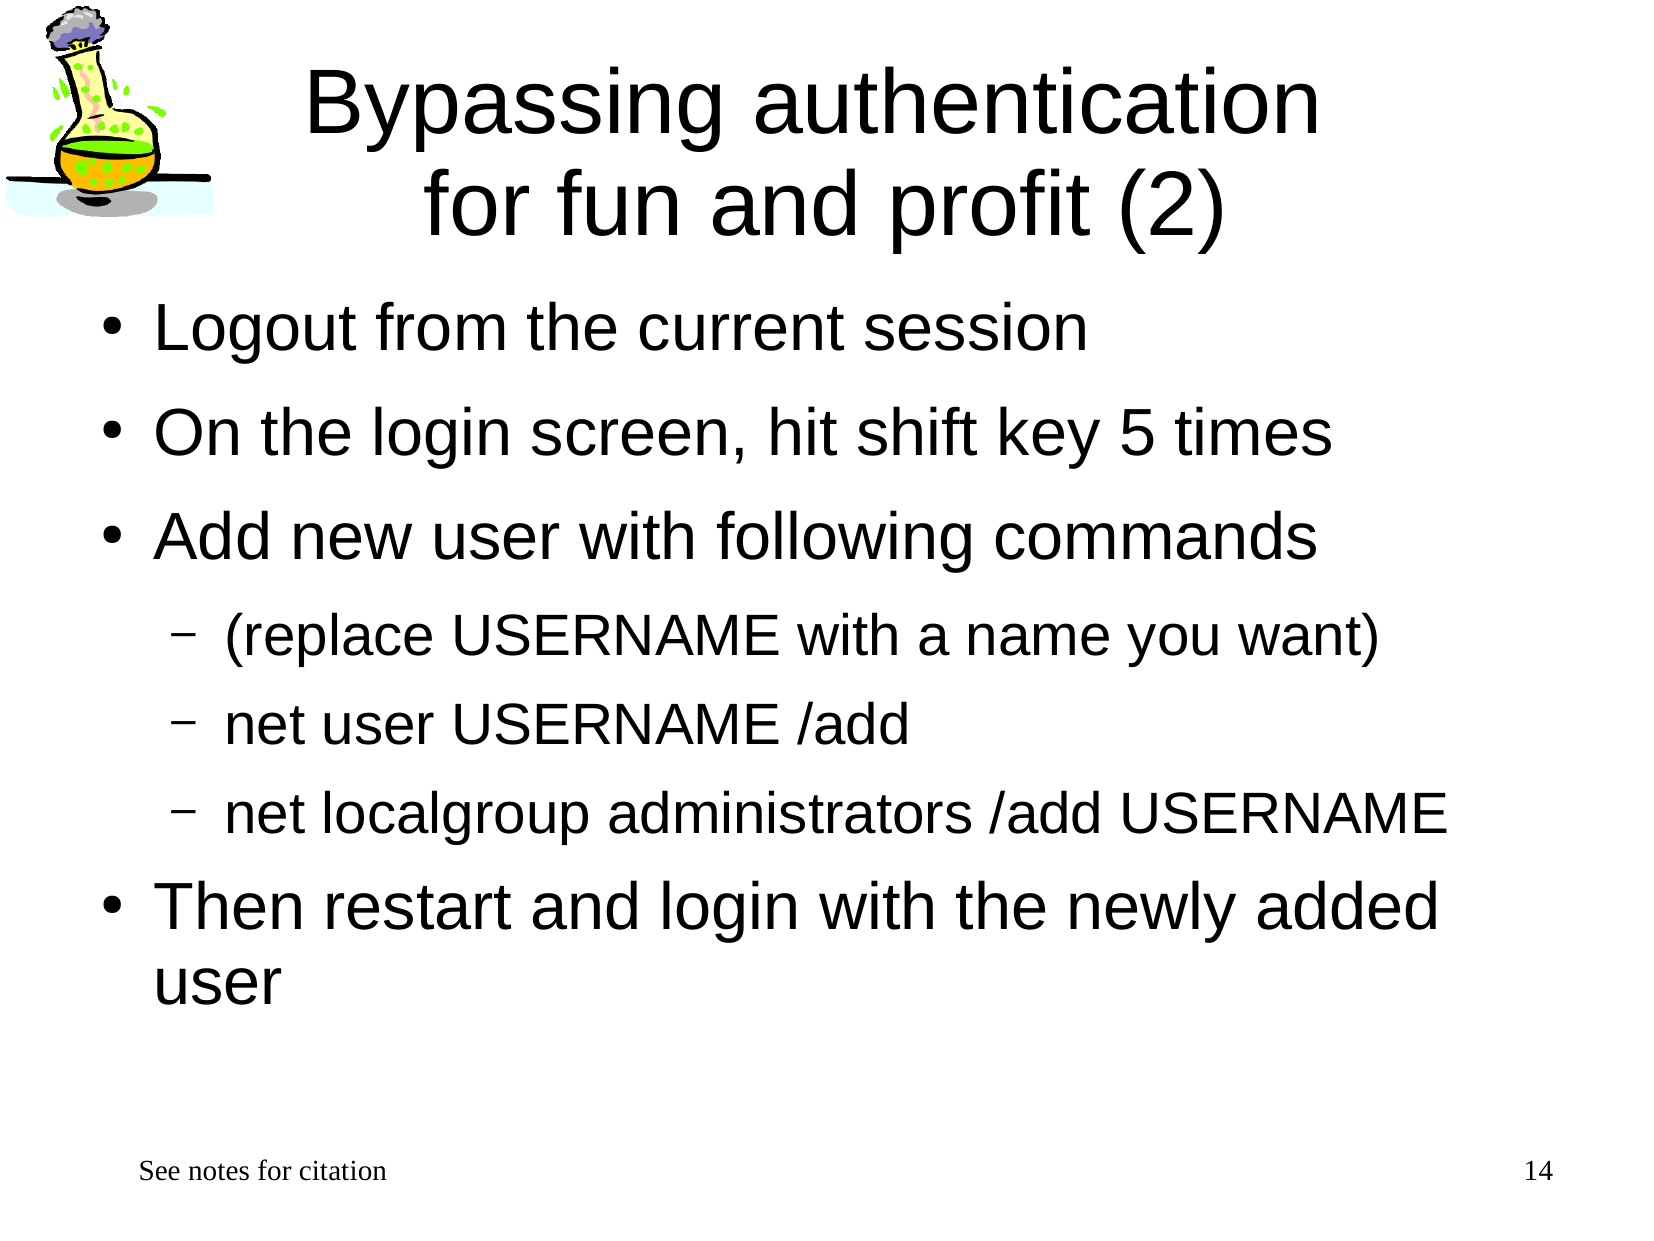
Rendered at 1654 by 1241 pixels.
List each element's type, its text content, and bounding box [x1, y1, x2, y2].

title Bypassing authentication for fun and profit (2) [82, 49, 1571, 257]
list Logout from the current session On the login screen, hit shift key 5 times Add new user with following commands (replace USERNAME with a name you want) net user USERNAME /add net localgroup administrators /add USERNAME Then restart and login with the newly added user [82, 290, 1576, 1126]
picture [5, 6, 213, 217]
